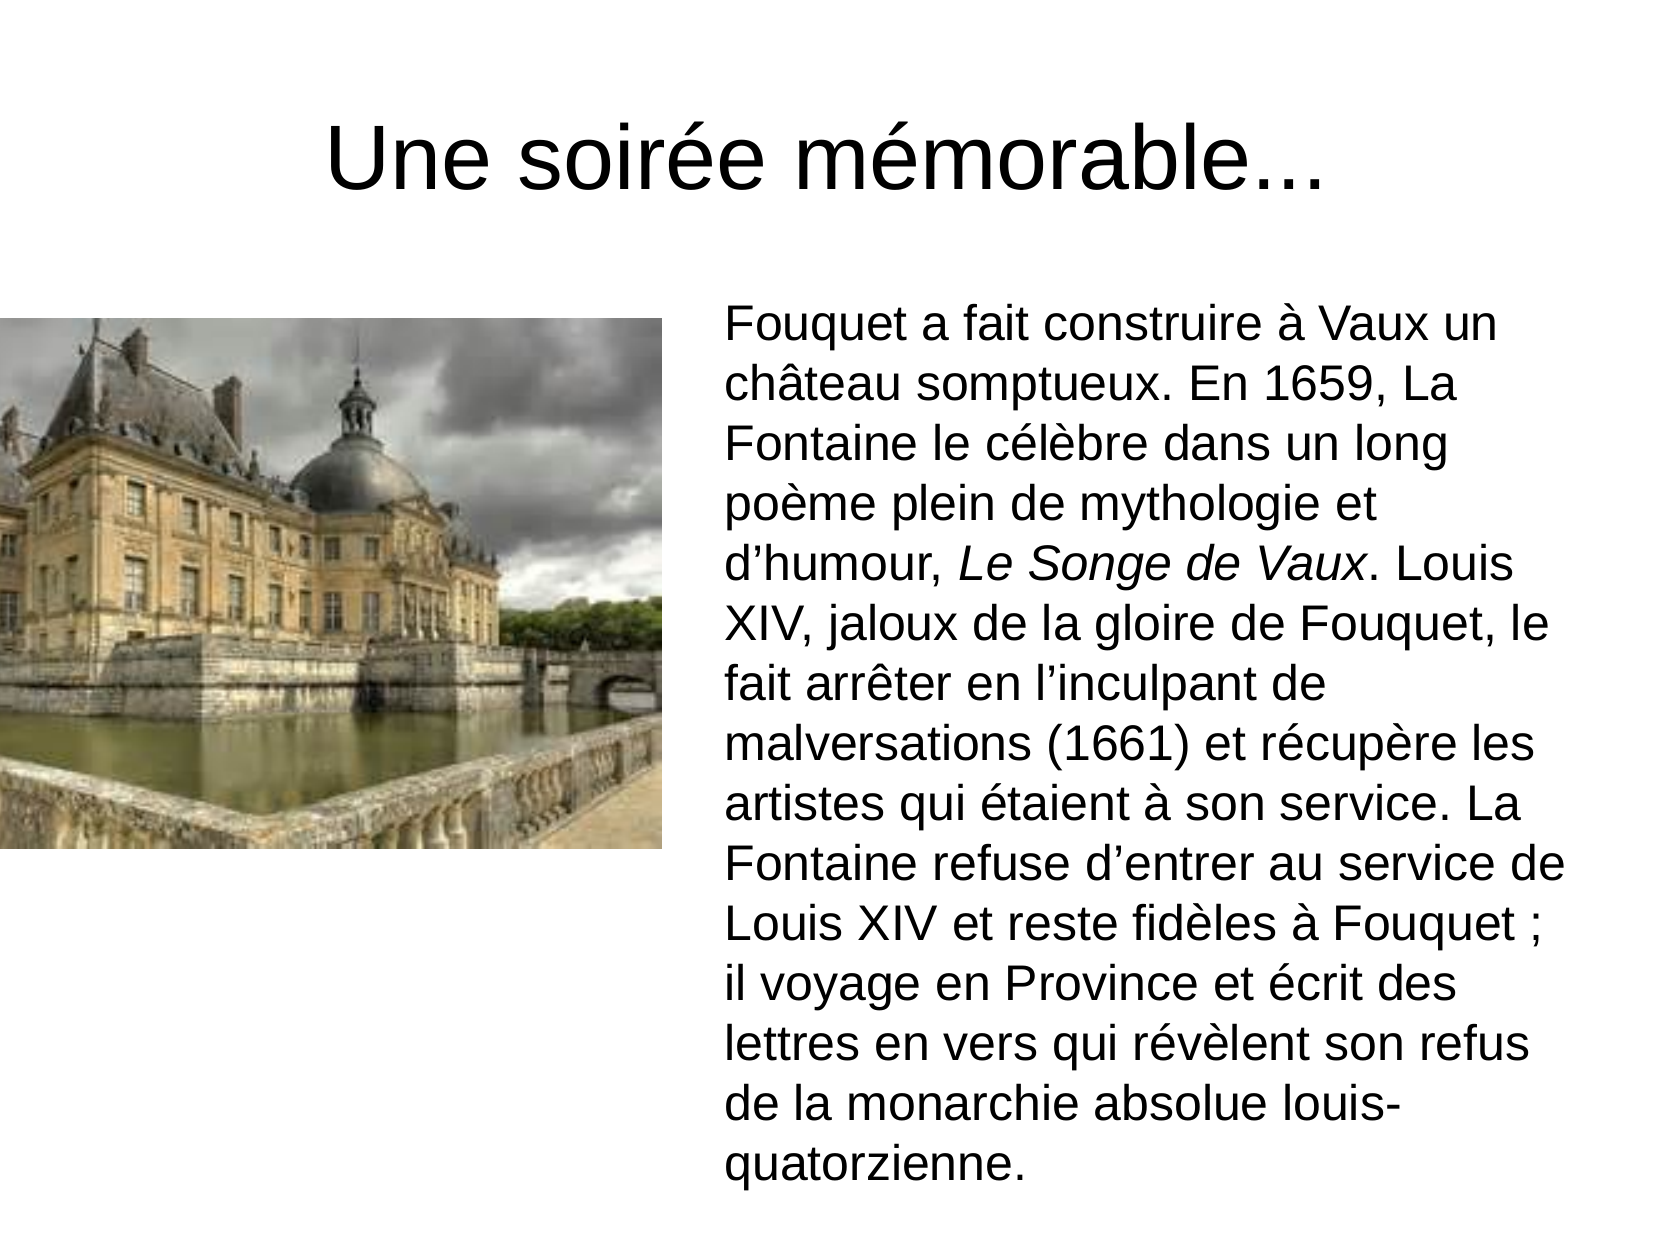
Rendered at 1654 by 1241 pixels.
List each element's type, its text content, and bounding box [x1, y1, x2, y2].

list Fouquet a fait construire à Vaux un château somptueux. En 1659, La Fontaine le célèbre dans un long poème plein de mythologie et d’humour, Le Songe de Vaux. Louis XIV, jaloux de la gloire de Fouquet, le fait arrêter en l’inculpant de malversations (1661) et récupère les artistes qui étaient à son service. La Fontaine refuse d’entrer au service de Louis XIV et reste fidèles à Fouquet ; il voyage en Province et écrit des lettres en vers qui révèlent son refus de la monarchie absolue louis-quatorzienne. [724, 290, 1572, 1094]
picture [0, 318, 662, 849]
title Une soirée mémorable... [82, 56, 1571, 250]
